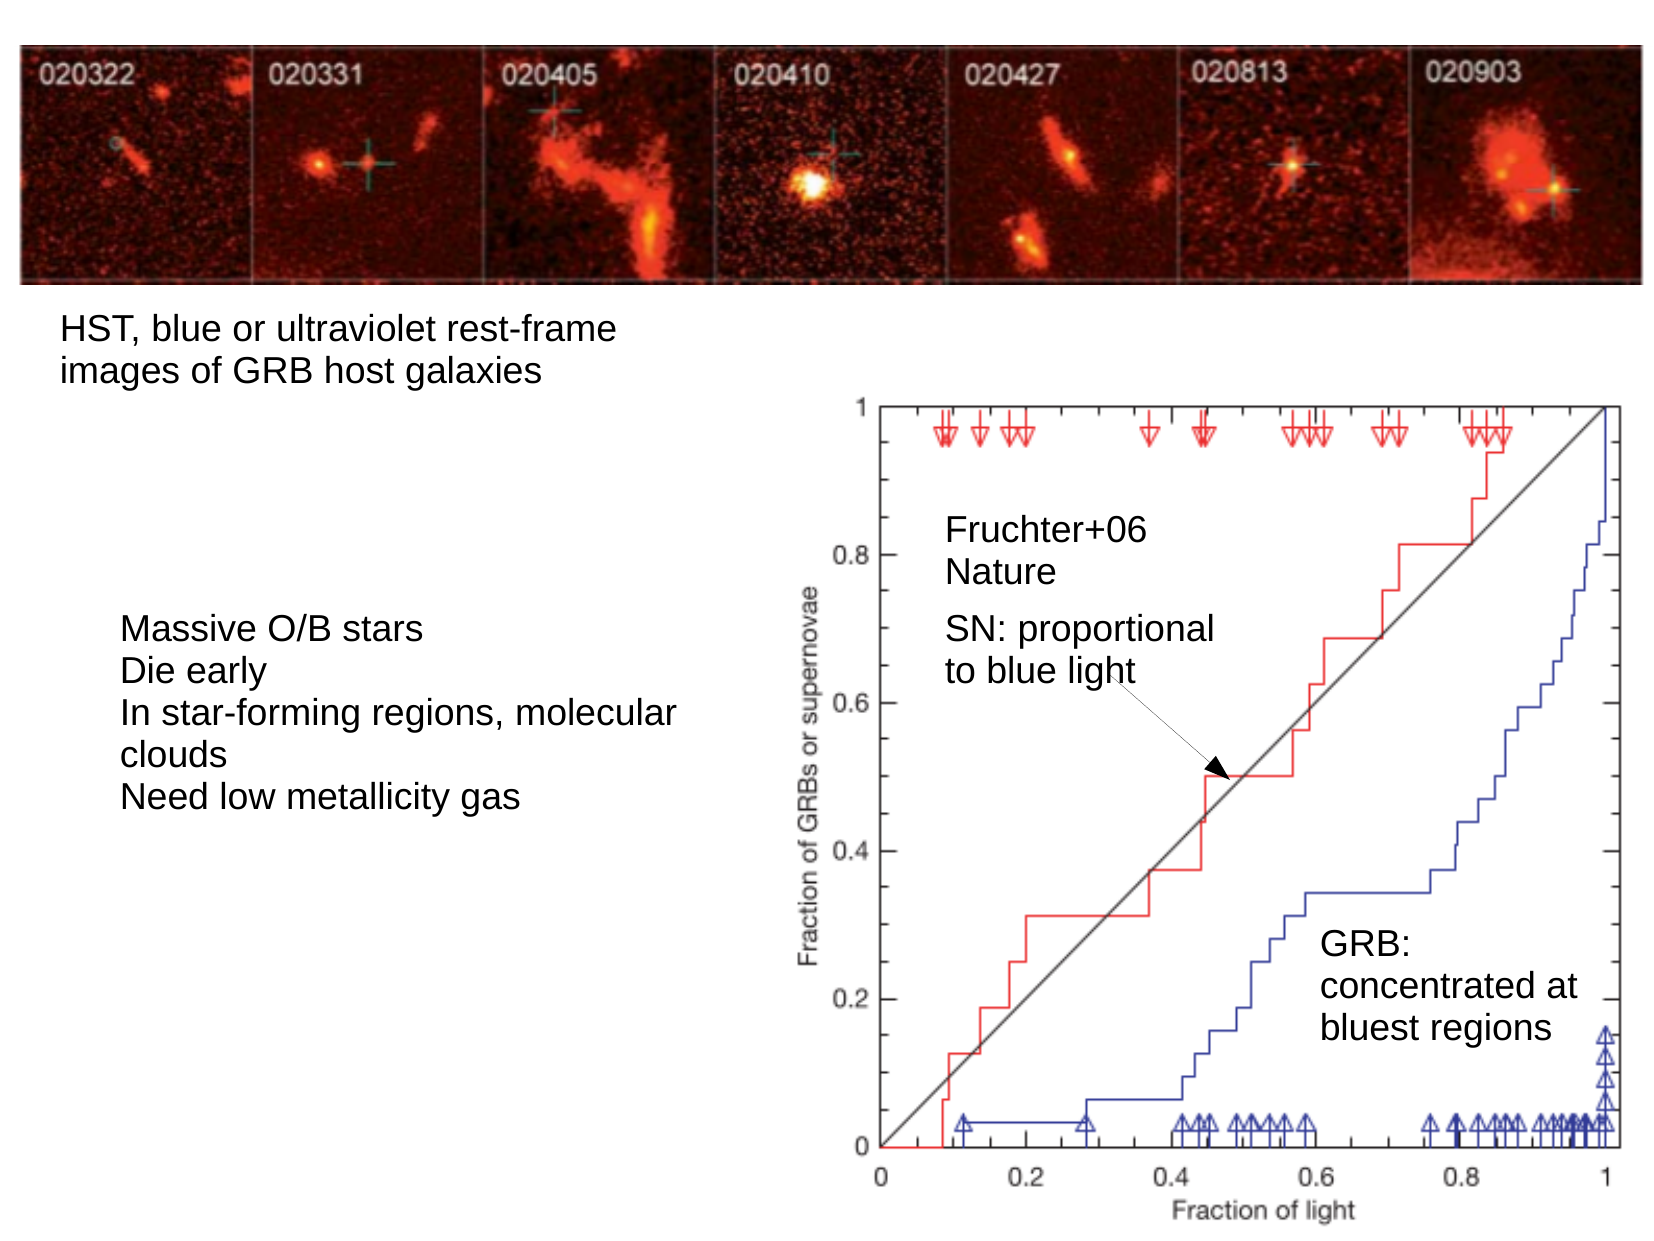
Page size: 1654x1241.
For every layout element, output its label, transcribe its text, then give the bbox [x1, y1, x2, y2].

text_box GRB: concentrated at bluest regions [1305, 915, 1606, 1056]
text_box Massive O/B stars Die early In star-forming regions, molecular clouds Need low metallicity gas [105, 600, 706, 951]
text_box Fruchter+06 Nature [930, 501, 1396, 601]
picture [765, 379, 1632, 1241]
text_box SN: proportional to blue light [930, 600, 1231, 699]
text_box HST, blue or ultraviolet rest-frame images of GRB host galaxies [45, 300, 646, 399]
picture [14, 45, 1654, 286]
